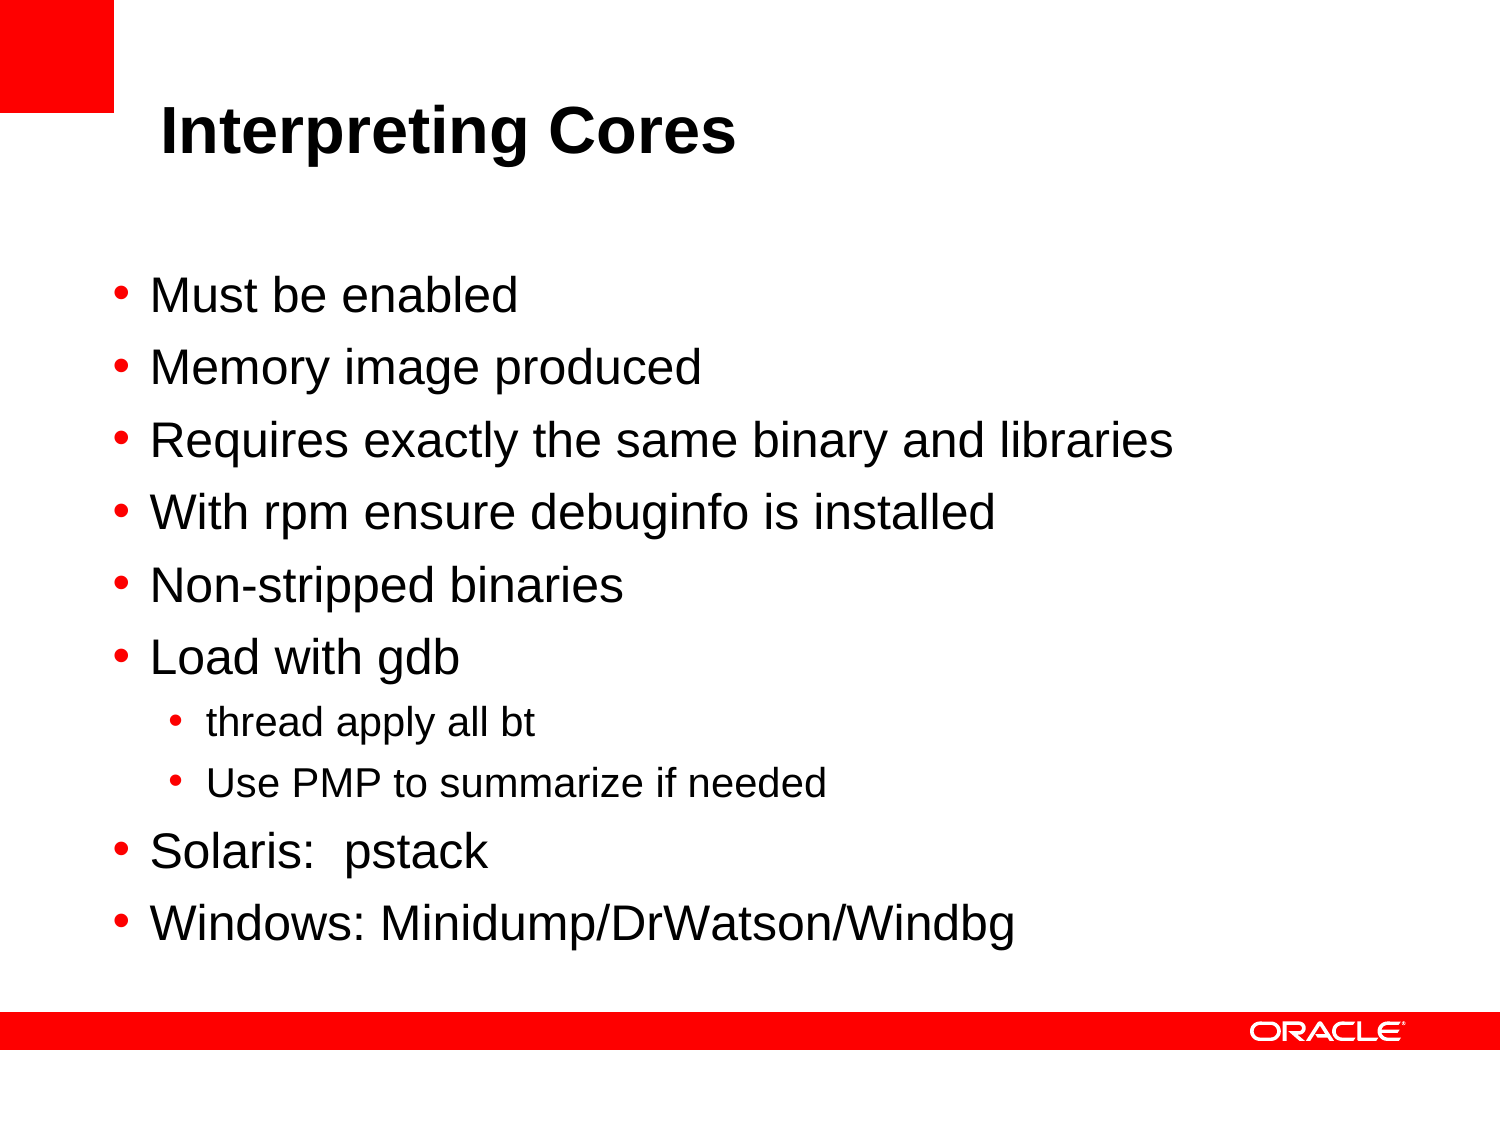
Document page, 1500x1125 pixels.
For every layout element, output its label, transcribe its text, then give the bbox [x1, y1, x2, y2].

picture [0, 1012, 1500, 1050]
title Interpreting Cores [145, 49, 1390, 205]
list Must be enabled Memory image produced Requires exactly the same binary and libraries With rpm ensure debuginfo is installed Non-stripped binaries Load with gdb thread apply all bt Use PMP to summarize if needed Solaris: pstack Windows: Minidump/DrWatson/Windbg [112, 262, 1349, 975]
picture [0, 0, 114, 113]
